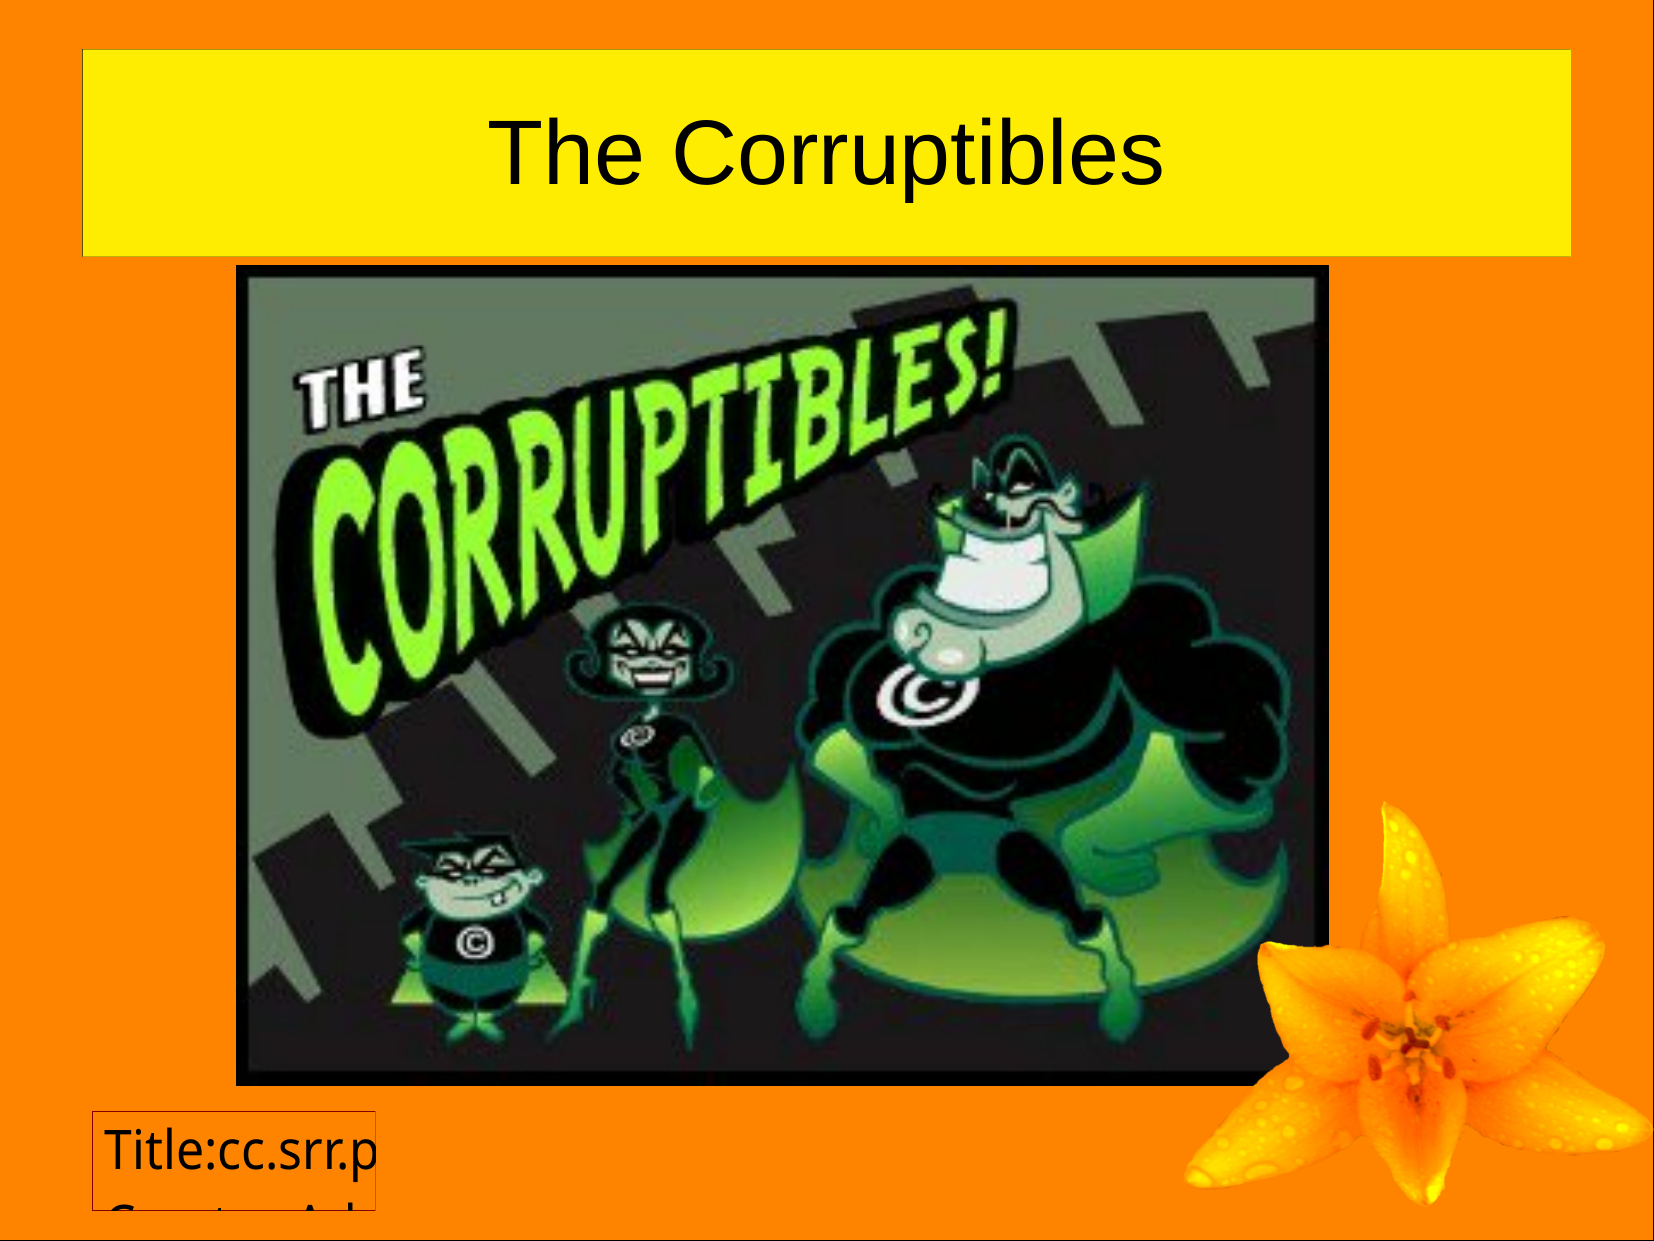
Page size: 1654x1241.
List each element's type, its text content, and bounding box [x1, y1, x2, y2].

picture [88, 1108, 376, 1211]
title The Corruptibles [82, 49, 1571, 257]
text_box [0, 0, 1654, 1241]
picture [236, 265, 1654, 1241]
